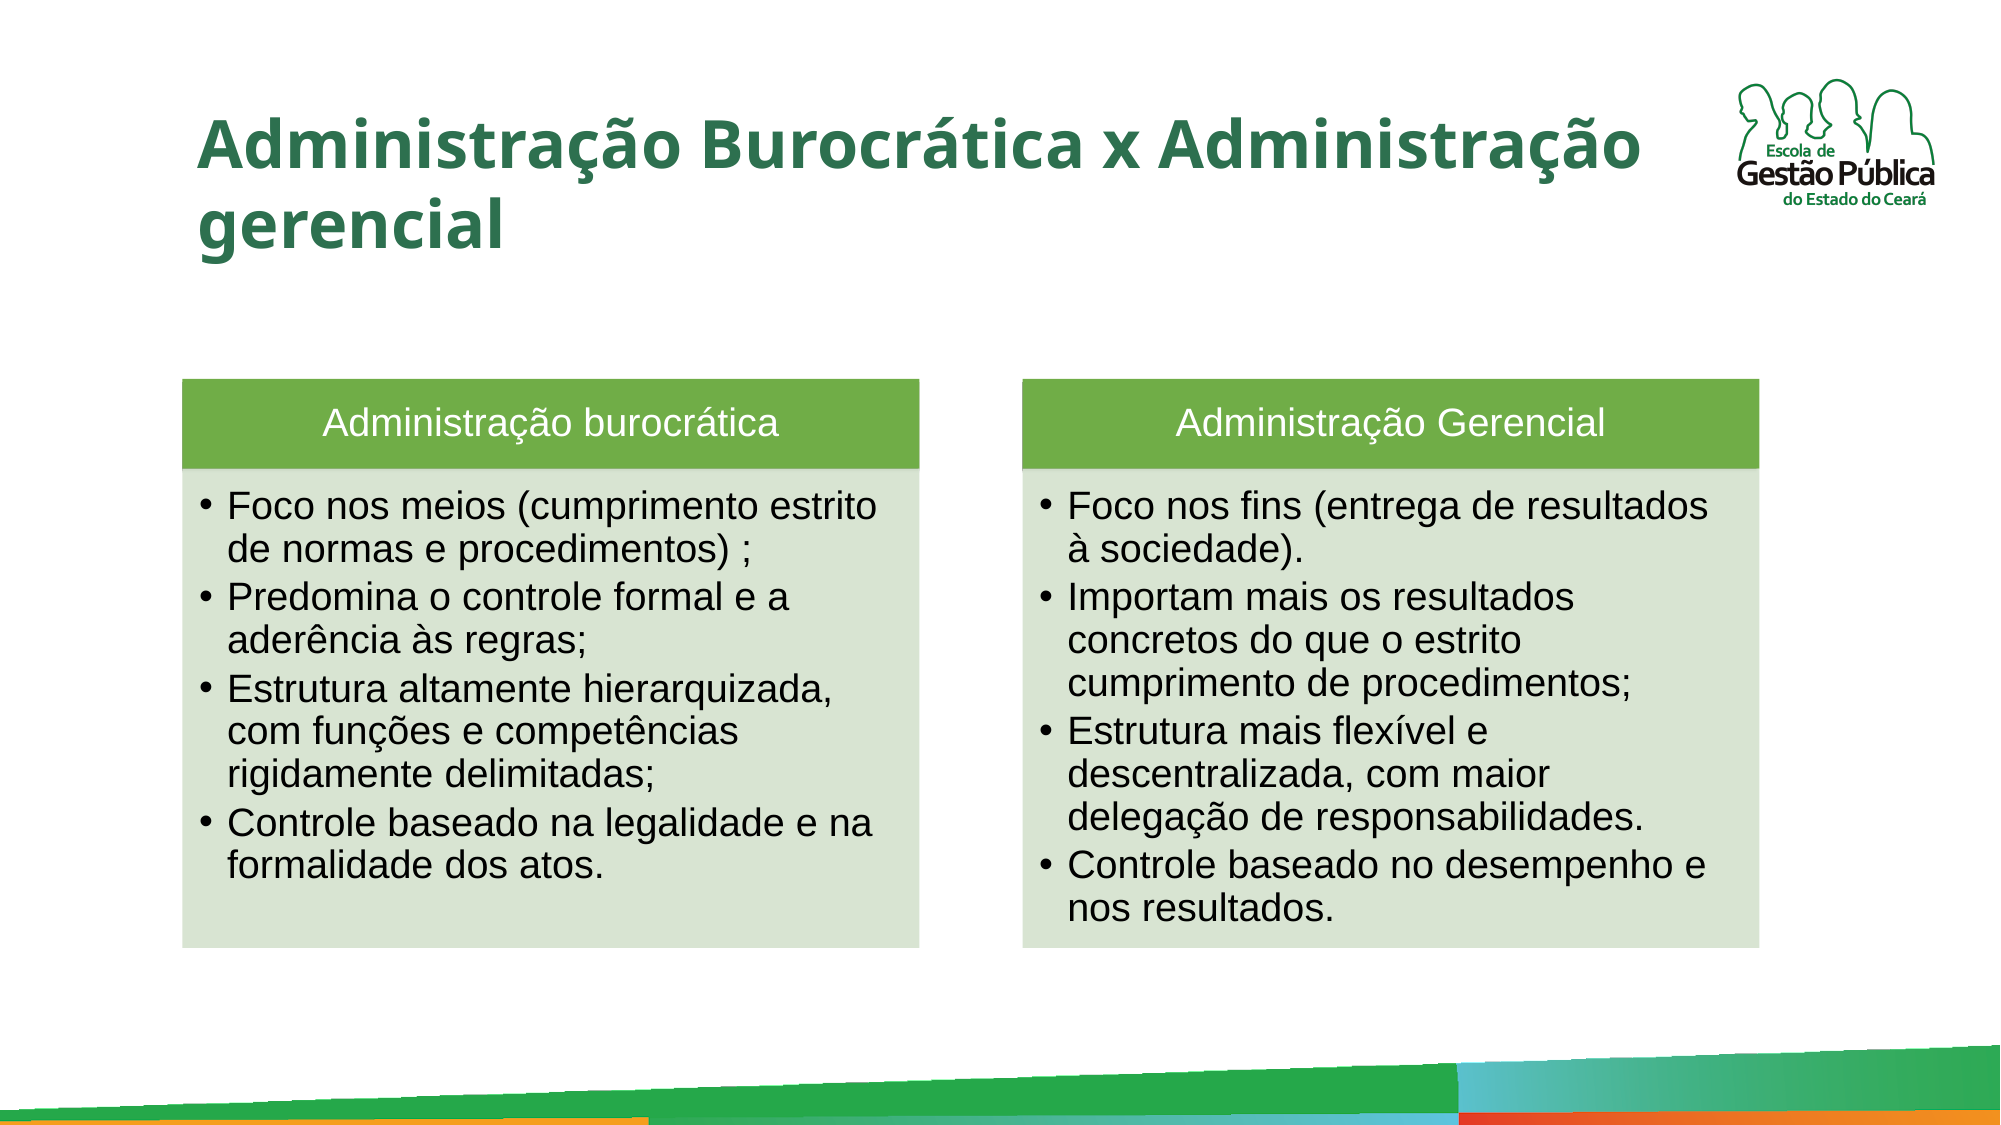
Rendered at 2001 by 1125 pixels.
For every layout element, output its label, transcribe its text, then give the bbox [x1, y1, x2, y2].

picture [0, 1045, 2000, 1125]
picture [1725, 31, 1947, 253]
text_box Administração burocrática [182, 378, 920, 468]
text_box Administração Burocrática x Administração gerencial [182, 94, 1684, 190]
text_box Foco nos fins (entrega de resultados à sociedade). Importam mais os resultados concretos do que o estrito cumprimento de procedimentos; Estrutura mais flexível e descentralizada, com maior delegação de responsabilidades. Controle baseado no desempenho e nos resultados. [1022, 468, 1760, 948]
text_box Administração Gerencial [1022, 378, 1760, 468]
text_box Foco nos meios (cumprimento estrito de normas e procedimentos) ; Predomina o controle formal e a aderência às regras; Estrutura altamente hierarquizada, com funções e competências rigidamente delimitadas; Controle baseado na legalidade e na formalidade dos atos. [182, 468, 920, 948]
